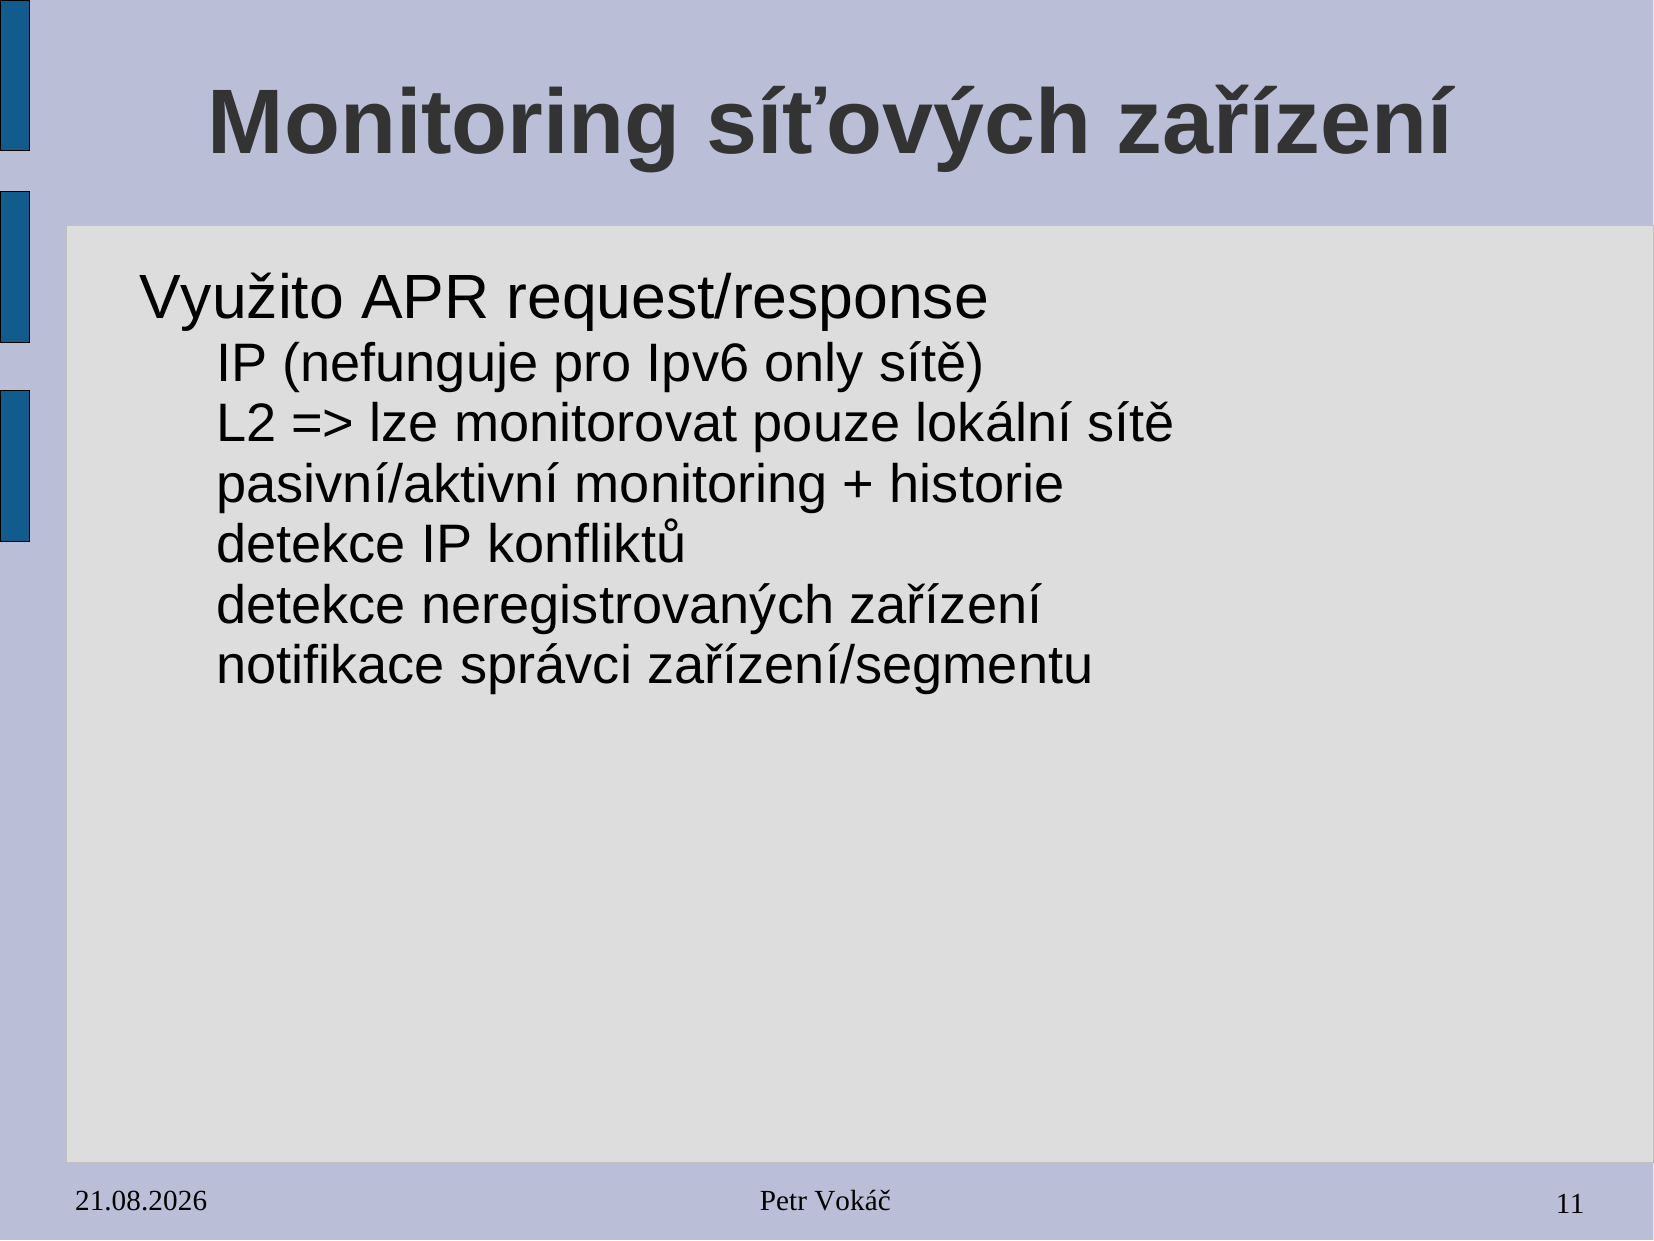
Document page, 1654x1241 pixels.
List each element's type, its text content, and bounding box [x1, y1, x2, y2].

title Monitoring síťových zařízení [125, 17, 1538, 226]
list Využito APR request/response IP (nefunguje pro Ipv6 only sítě) L2 => lze monitorovat pouze lokální sítě pasivní/aktivní monitoring + historie detekce IP konfliktů detekce neregistrovaných zařízení notifikace správci zařízení/segmentu [121, 262, 1576, 1163]
